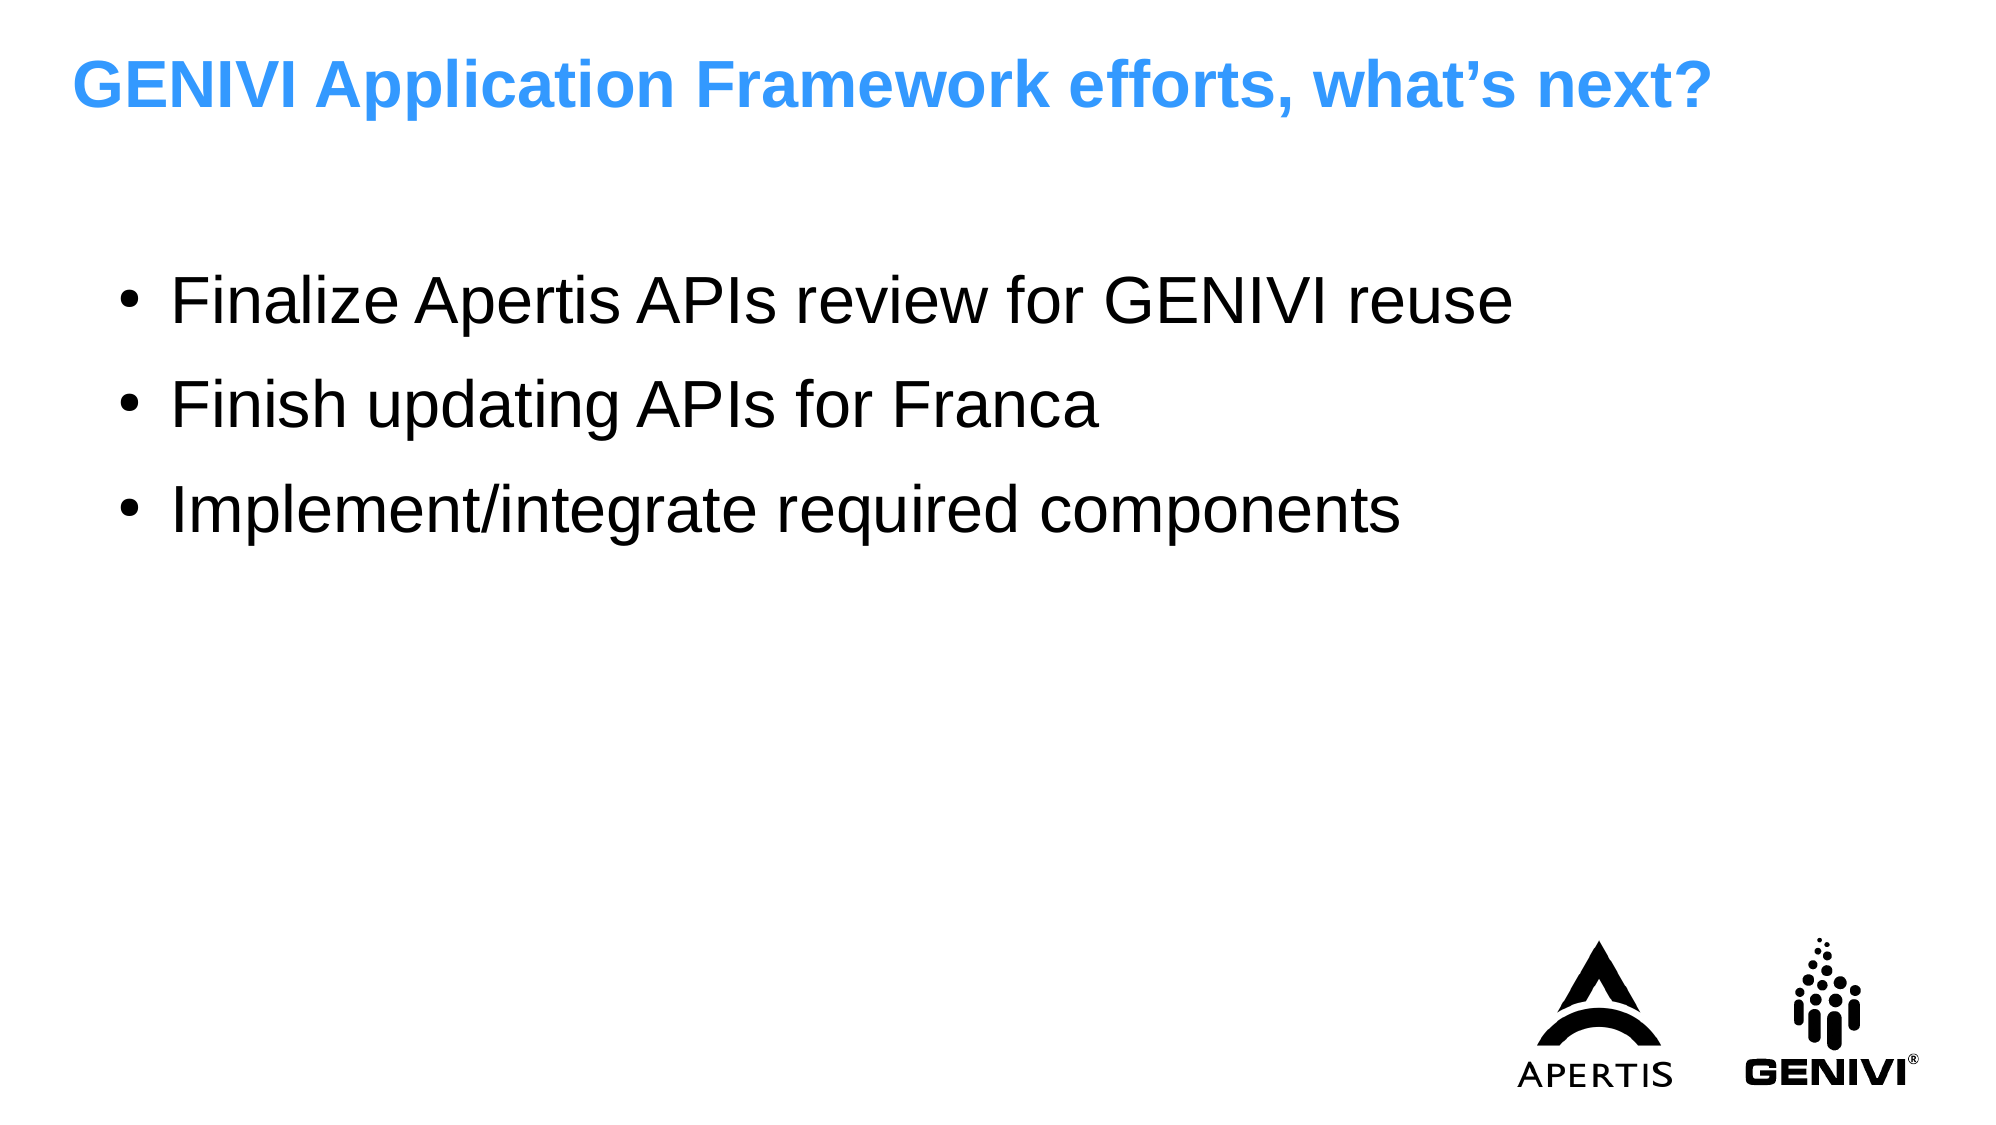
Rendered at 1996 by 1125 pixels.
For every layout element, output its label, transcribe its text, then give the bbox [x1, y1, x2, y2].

list Finalize Apertis APIs review for GENIVI reuse Finish updating APIs for Franca Implement/integrate required components [99, 263, 1896, 916]
picture [1517, 940, 1672, 1087]
title GENIVI Application Framework efforts, what’s next? [71, 29, 1868, 139]
